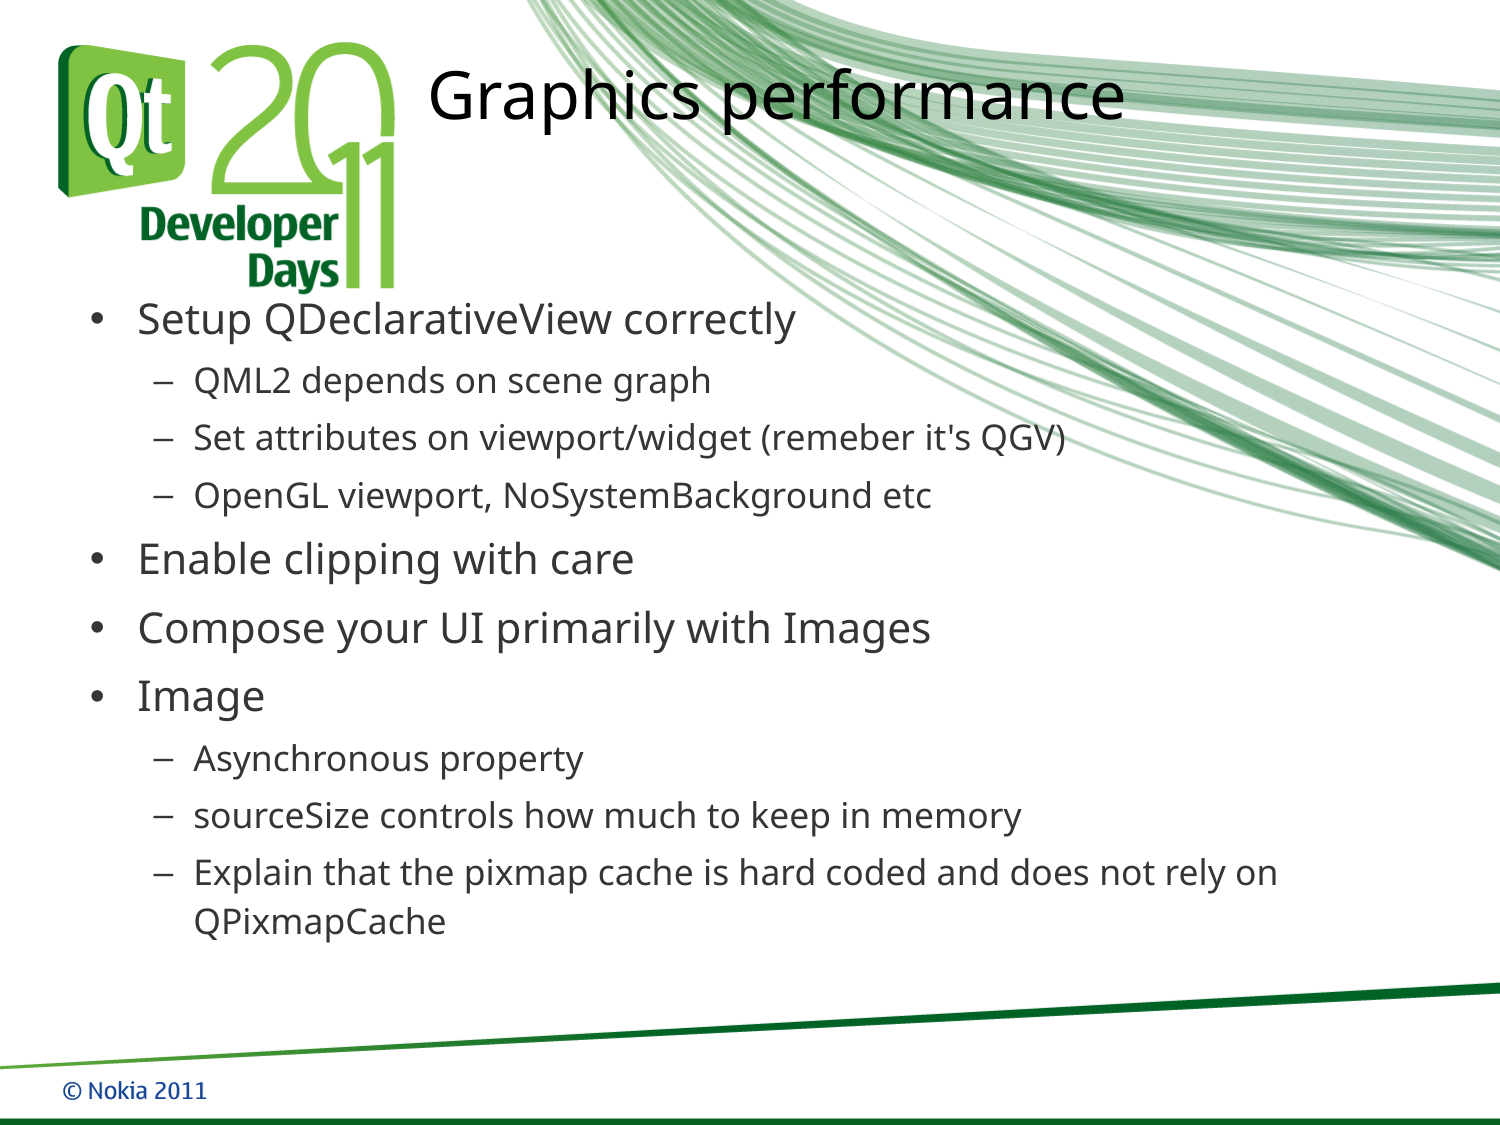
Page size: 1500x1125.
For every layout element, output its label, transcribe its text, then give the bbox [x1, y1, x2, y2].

title Graphics performance [262, 0, 1300, 188]
list Setup QDeclarativeView correctly QML2 depends on scene graph Set attributes on viewport/widget (remeber it's QGV) OpenGL viewport, NoSystemBackground etc Enable clipping with care Compose your UI primarily with Images Image Asynchronous property sourceSize controls how much to keep in memory Explain that the pixmap cache is hard coded and does not rely on QPixmapCache [75, 212, 1426, 955]
picture [0, 0, 1500, 1125]
